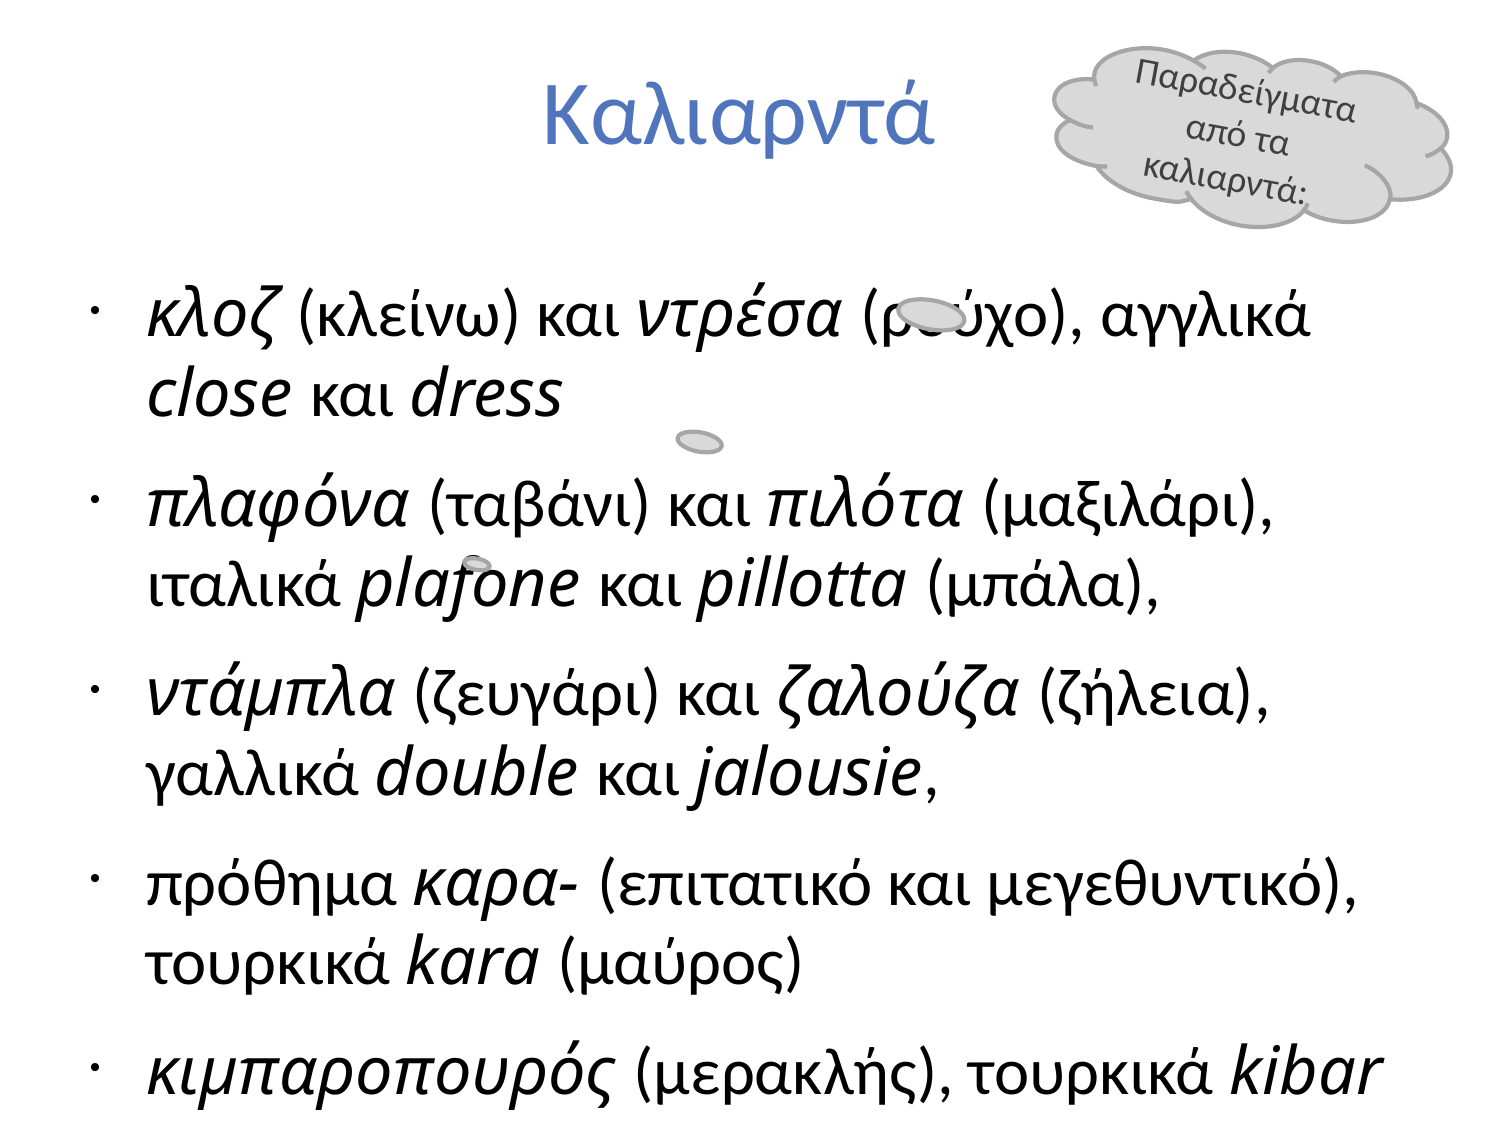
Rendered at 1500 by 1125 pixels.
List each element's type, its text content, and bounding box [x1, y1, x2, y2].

text_box Παραδείγματα από τα καλιαρντά: [898, 299, 965, 331]
text_box Παραδείγματα από τα καλιαρντά: [1054, 48, 1452, 228]
text_box Παραδείγματα από τα καλιαρντά: [677, 431, 722, 453]
title Καλιαρντά [75, 45, 1425, 233]
list κλοζ (κλείνω) και ντρέσα (ρούχο), αγγλικά close και dress πλαφόνα (ταβάνι) και πιλότα (μαξιλάρι), ιταλικά plafone και pillotta (μπάλα), ντάμπλα (ζευγάρι) και ζαλούζα (ζήλεια), γαλλικά double και jalousie, πρόθημα καρα- (επιτατικό και μεγεθυντικό), τουρκικά kara (μαύρος) κιμπαροπουρός (μερακλής), τουρκικά kibar (ευγενής) επίθημα -πουρός (γέρος, μάλλον τσιγγάνικης προέλευσης) πρεσβεία (ουρητήριο) και σωλήνες (μακαρόνια), με μεταφορά, από τα ΝΕ βακουλή (εκκλησία) και γκούτα - τζόρνα (καλημέρα), υβρίδια από γαλλικά abbé (αβαείο) και τουρκικά kule (πύργος), και αγγλικά good (καλός) με ιταλικά giorno (ημέρα) γλουγλούρω (πίνω), ηχομιμητικό «γλου γλου» τσικτσίνω (ραπτομηχανή), ηχομιμητικό «τσικ τσικ» [75, 262, 1425, 1005]
